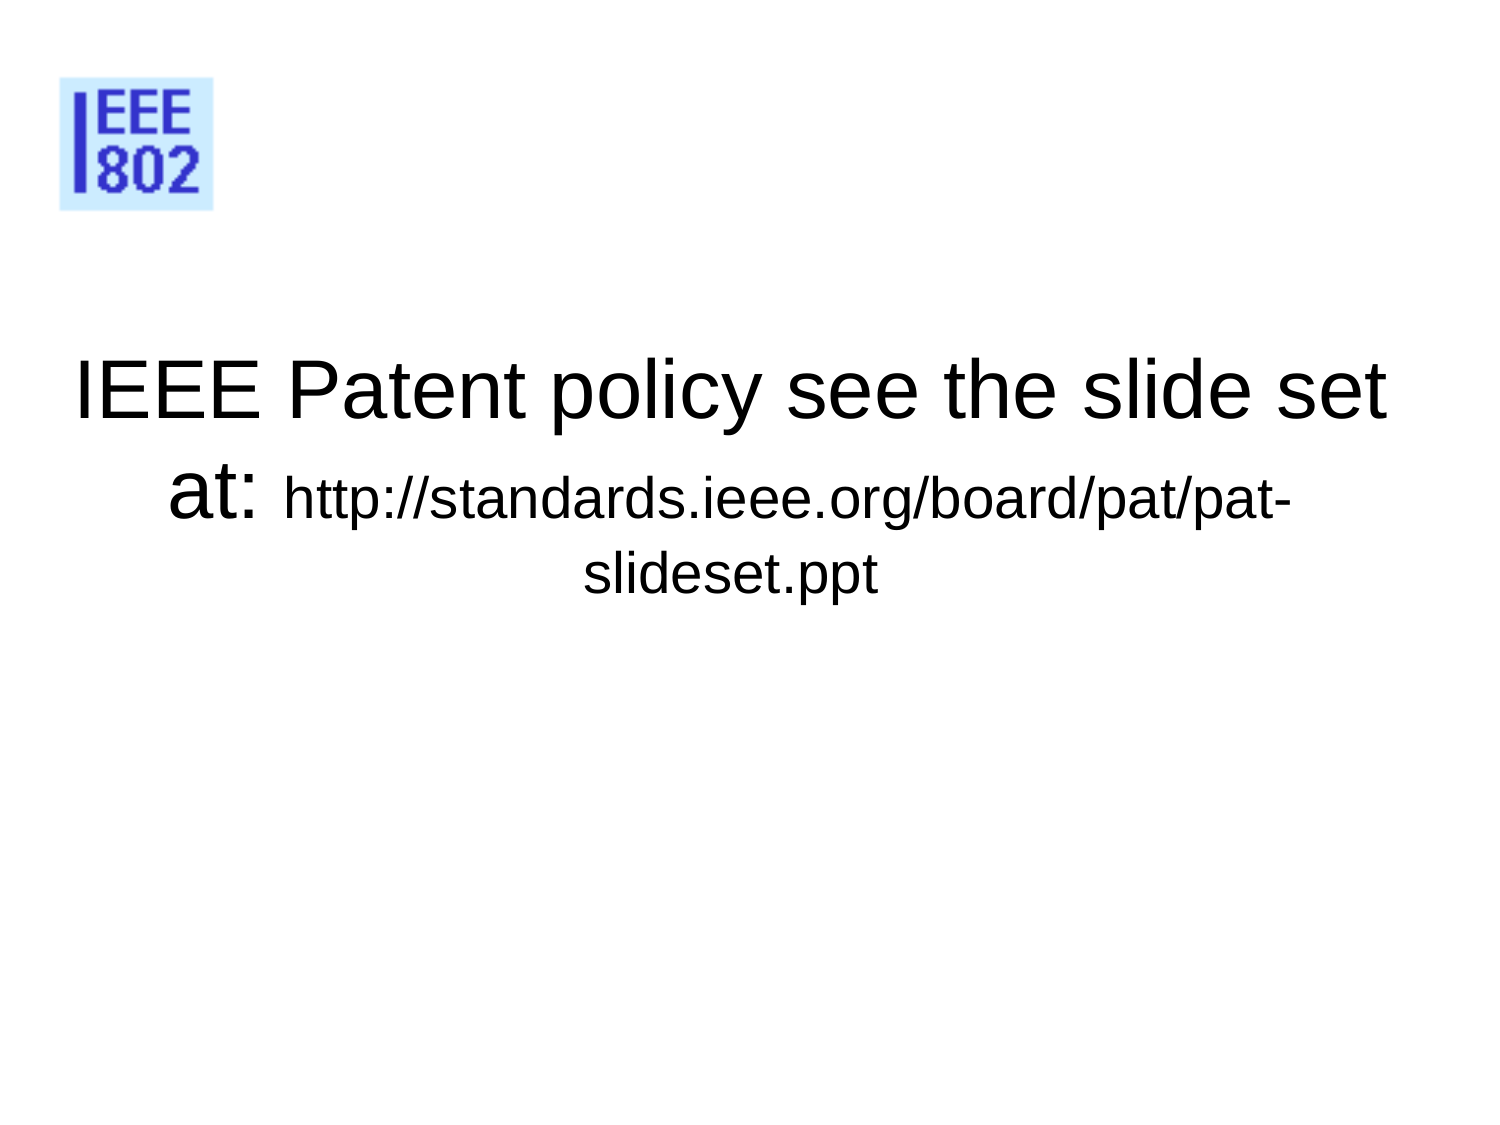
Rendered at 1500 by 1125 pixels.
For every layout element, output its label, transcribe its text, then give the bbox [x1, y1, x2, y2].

text_box IEEE Patent policy see the slide set at: http://standards.ieee.org/board/pat/pat-slideset.ppt [50, 328, 1413, 613]
